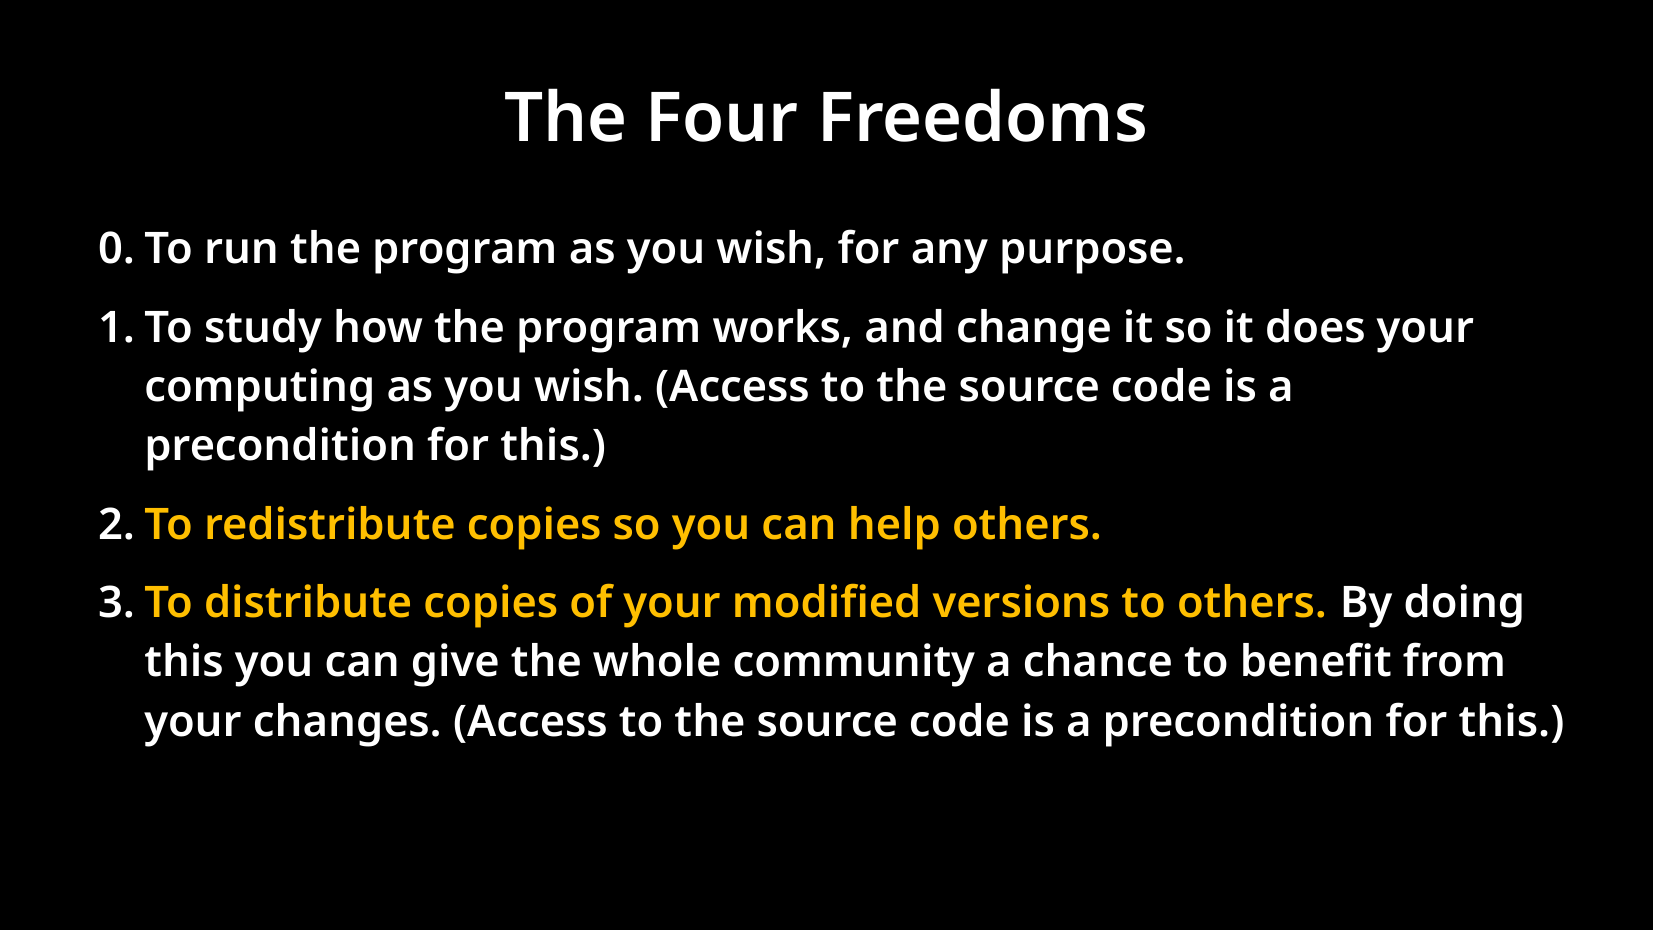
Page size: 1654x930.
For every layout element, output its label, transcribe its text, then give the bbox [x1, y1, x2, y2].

list To run the program as you wish, for any purpose. To study how the program works, and change it so it does your computing as you wish. (Access to the source code is a precondition for this.) To redistribute copies so you can help others. To distribute copies of your modified versions to others. By doing this you can give the whole community a chance to benefit from your changes. (Access to the source code is a precondition for this.) [82, 217, 1571, 757]
title The Four Freedoms [82, 36, 1571, 193]
